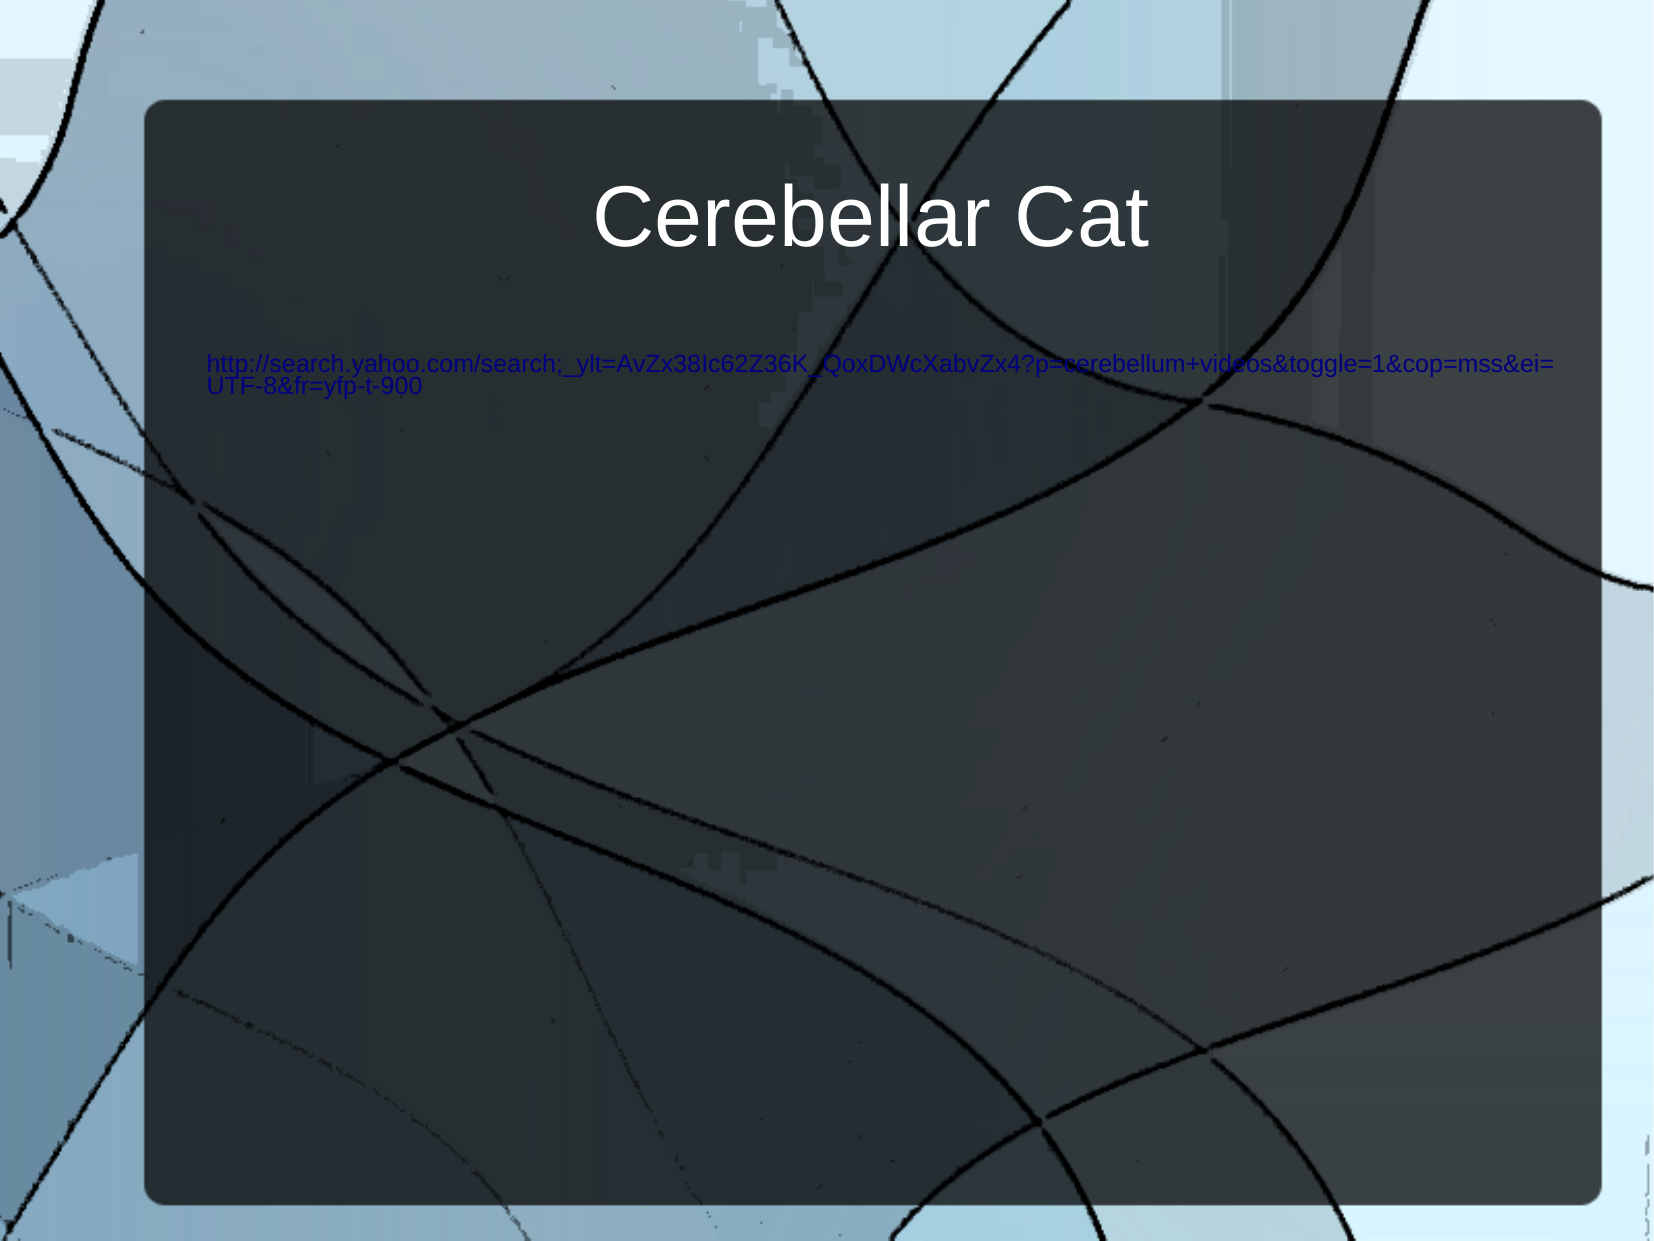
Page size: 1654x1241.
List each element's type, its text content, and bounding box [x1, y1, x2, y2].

list http://search.yahoo.com/search;_ylt=AvZx38Ic62Z36K_QoxDWcXabvZx4?p=cerebellum+videos&toggle=1&cop=mss&ei=UTF-8&fr=yfp-t-900 [206, 349, 1571, 1034]
picture [0, 0, 1654, 1241]
title Cerebellar Cat [159, 108, 1583, 325]
